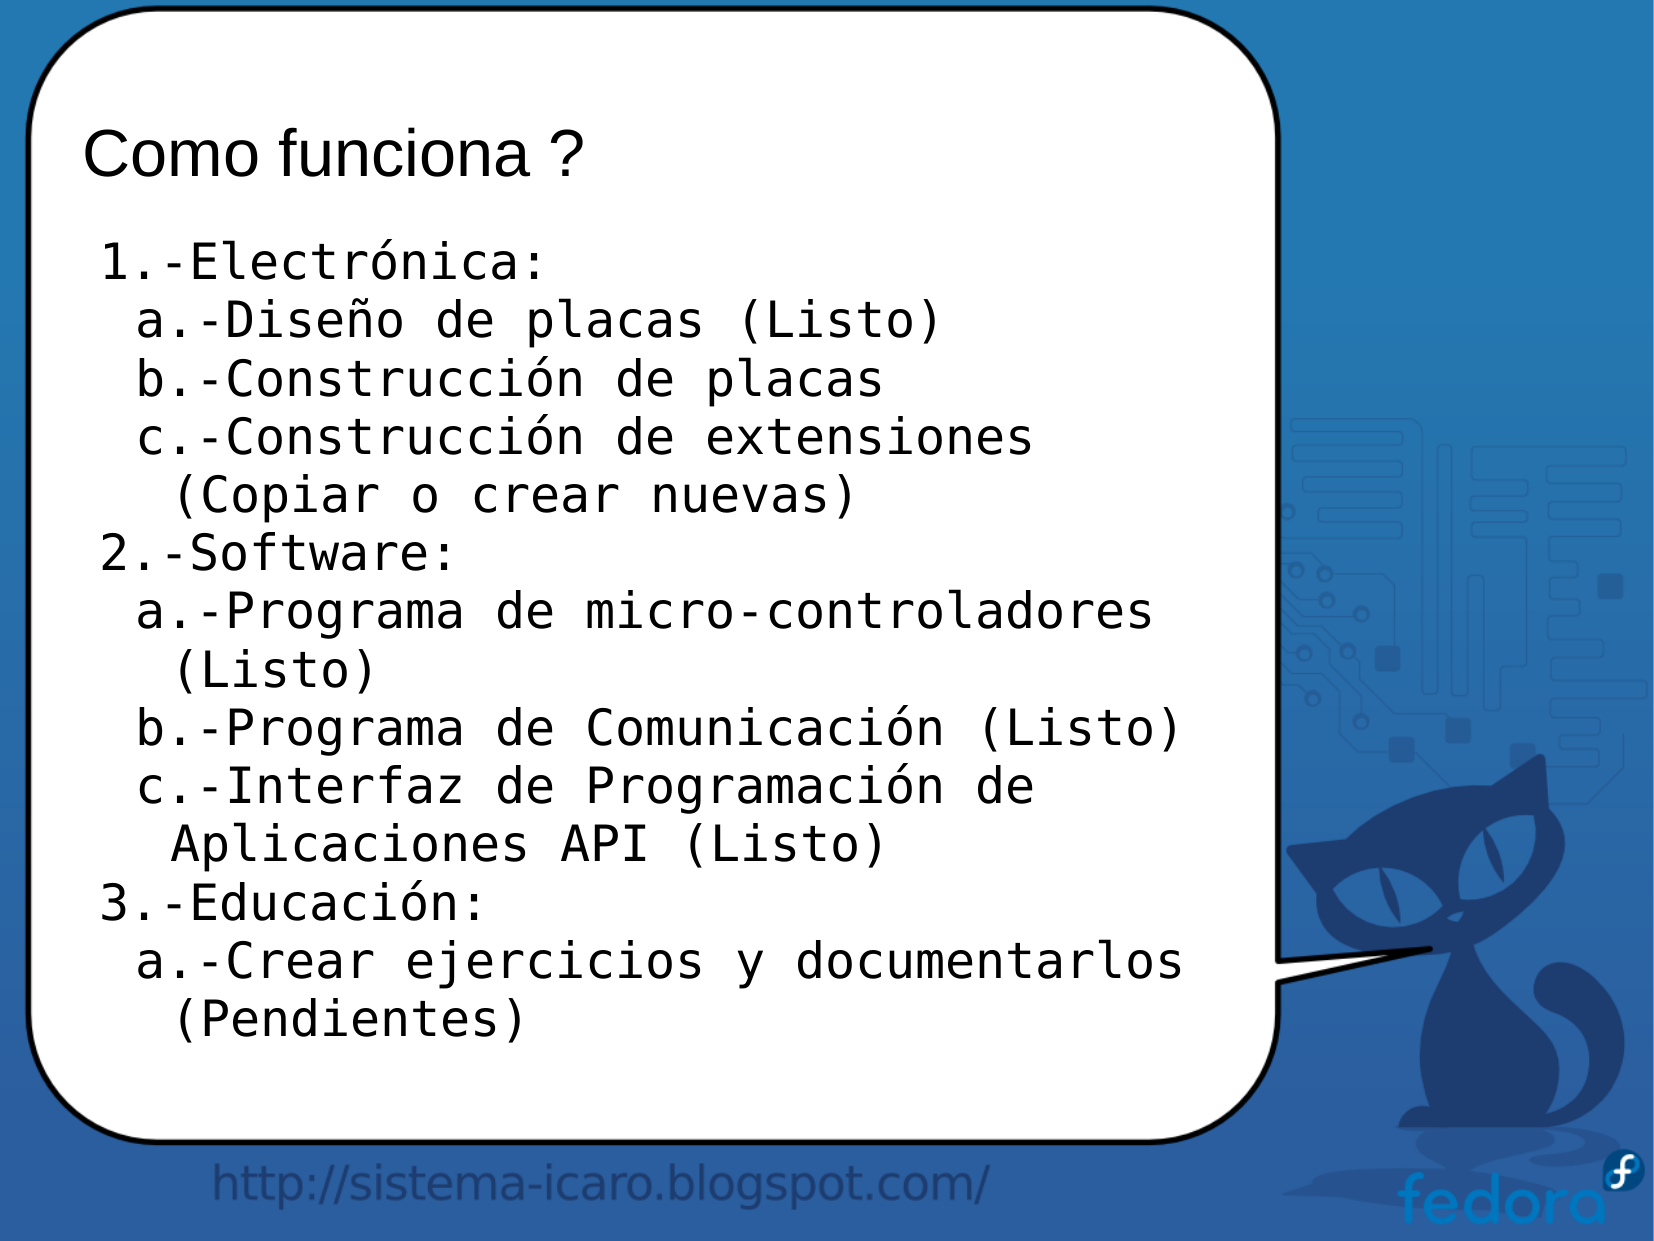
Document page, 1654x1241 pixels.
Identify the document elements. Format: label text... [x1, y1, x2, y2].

text_box Electrónica: Diseño de placas (Listo) Construcción de placas Construcción de extensiones (Copiar o crear nuevas) Software: Programa de micro-controladores (Listo) Programa de Comunicación (Listo) Interfaz de Programación de Aplicaciones API (Listo) Educación: Crear ejercicios y documentarlos (Pendientes) [84, 225, 1223, 1056]
title Como funciona ? [82, 49, 1571, 257]
picture [0, 0, 1654, 1241]
